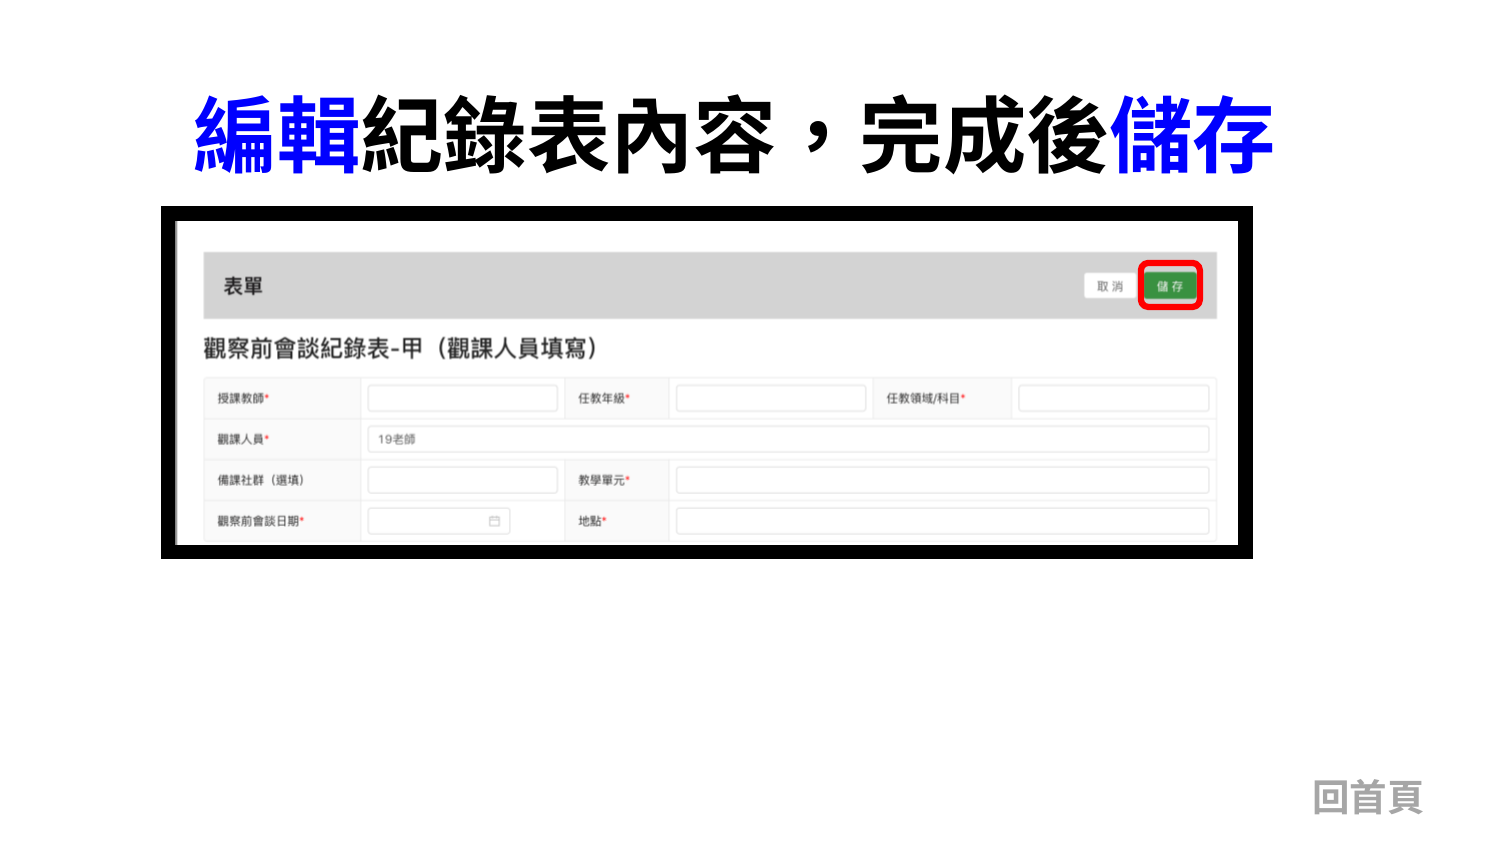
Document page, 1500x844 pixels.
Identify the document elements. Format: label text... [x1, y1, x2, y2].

picture [175, 220, 1239, 545]
title 編輯紀錄表內容，完成後儲存 [165, 76, 1306, 165]
